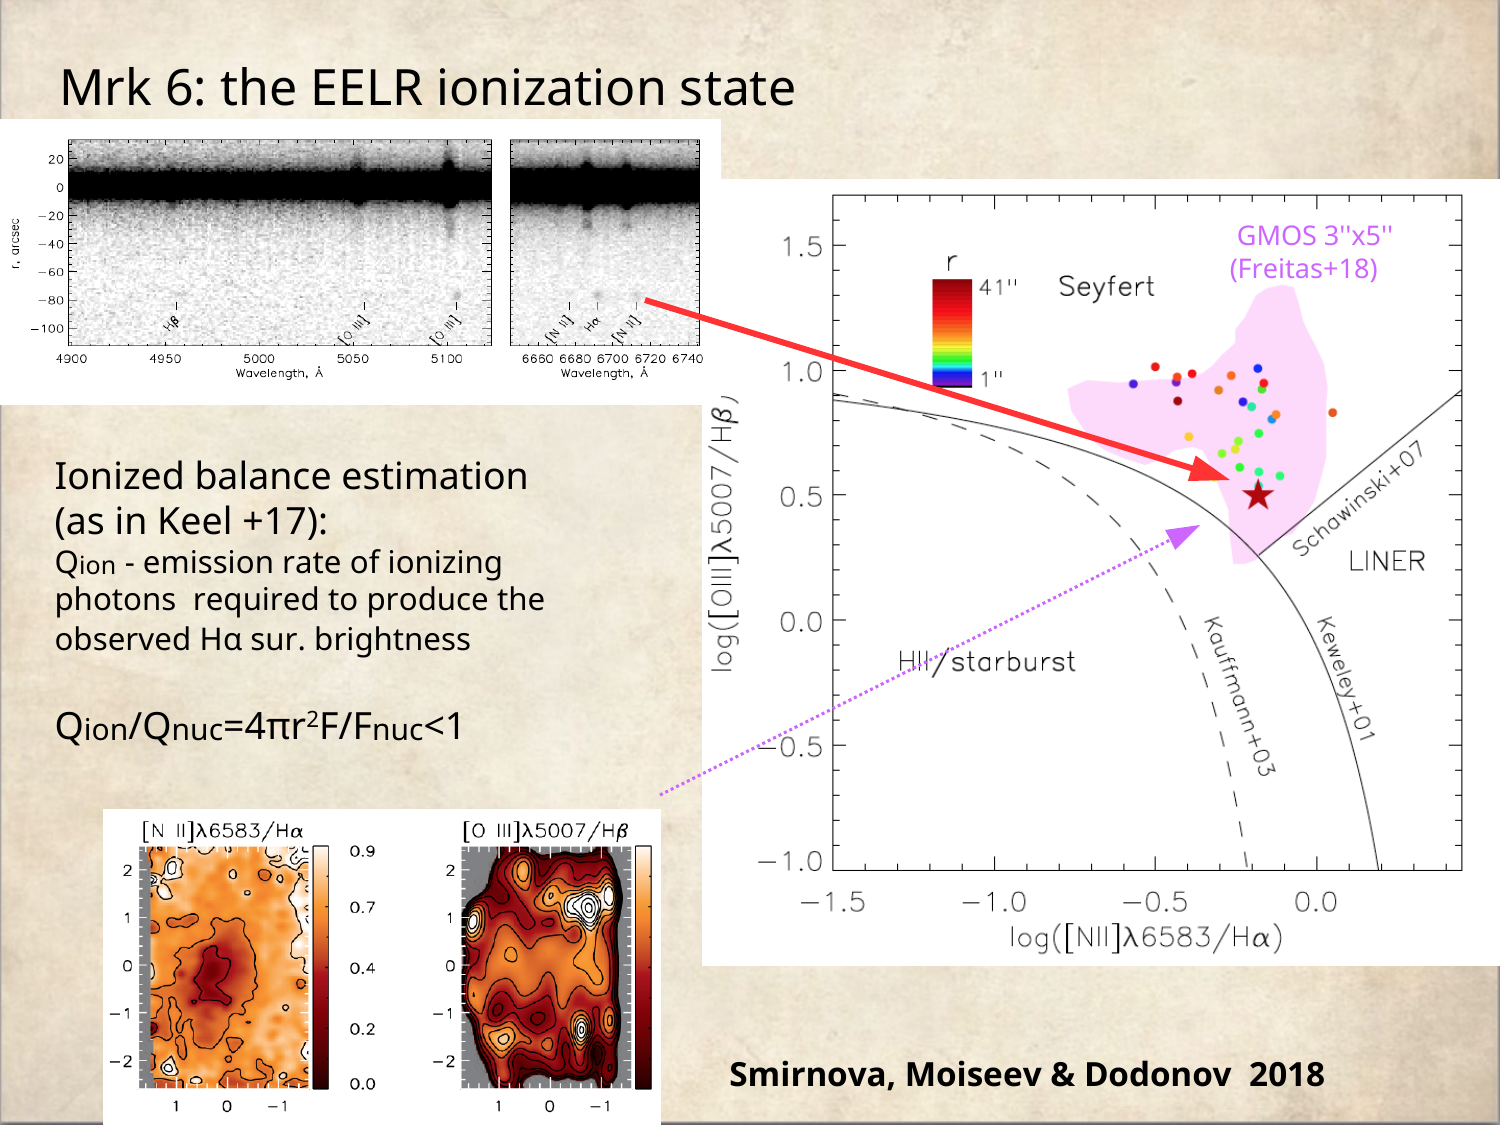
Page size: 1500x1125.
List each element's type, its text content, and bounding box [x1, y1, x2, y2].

text_box Smirnova, Moiseev & Dodonov 2018 [714, 1045, 1500, 1111]
title Mrk 6: the EELR ionization state [59, 45, 1415, 126]
text_box GMOS 3''x5'' (Freitas+18) [1215, 211, 1443, 300]
text_box Ionized balance estimation (as in Keel +17): Qion - emission rate of ionizing photons required to produce the observed Hα sur. brightness Qion/Qnuc=4πr2F/Fnuc<1 [39, 444, 541, 766]
picture [0, 0, 1500, 1125]
